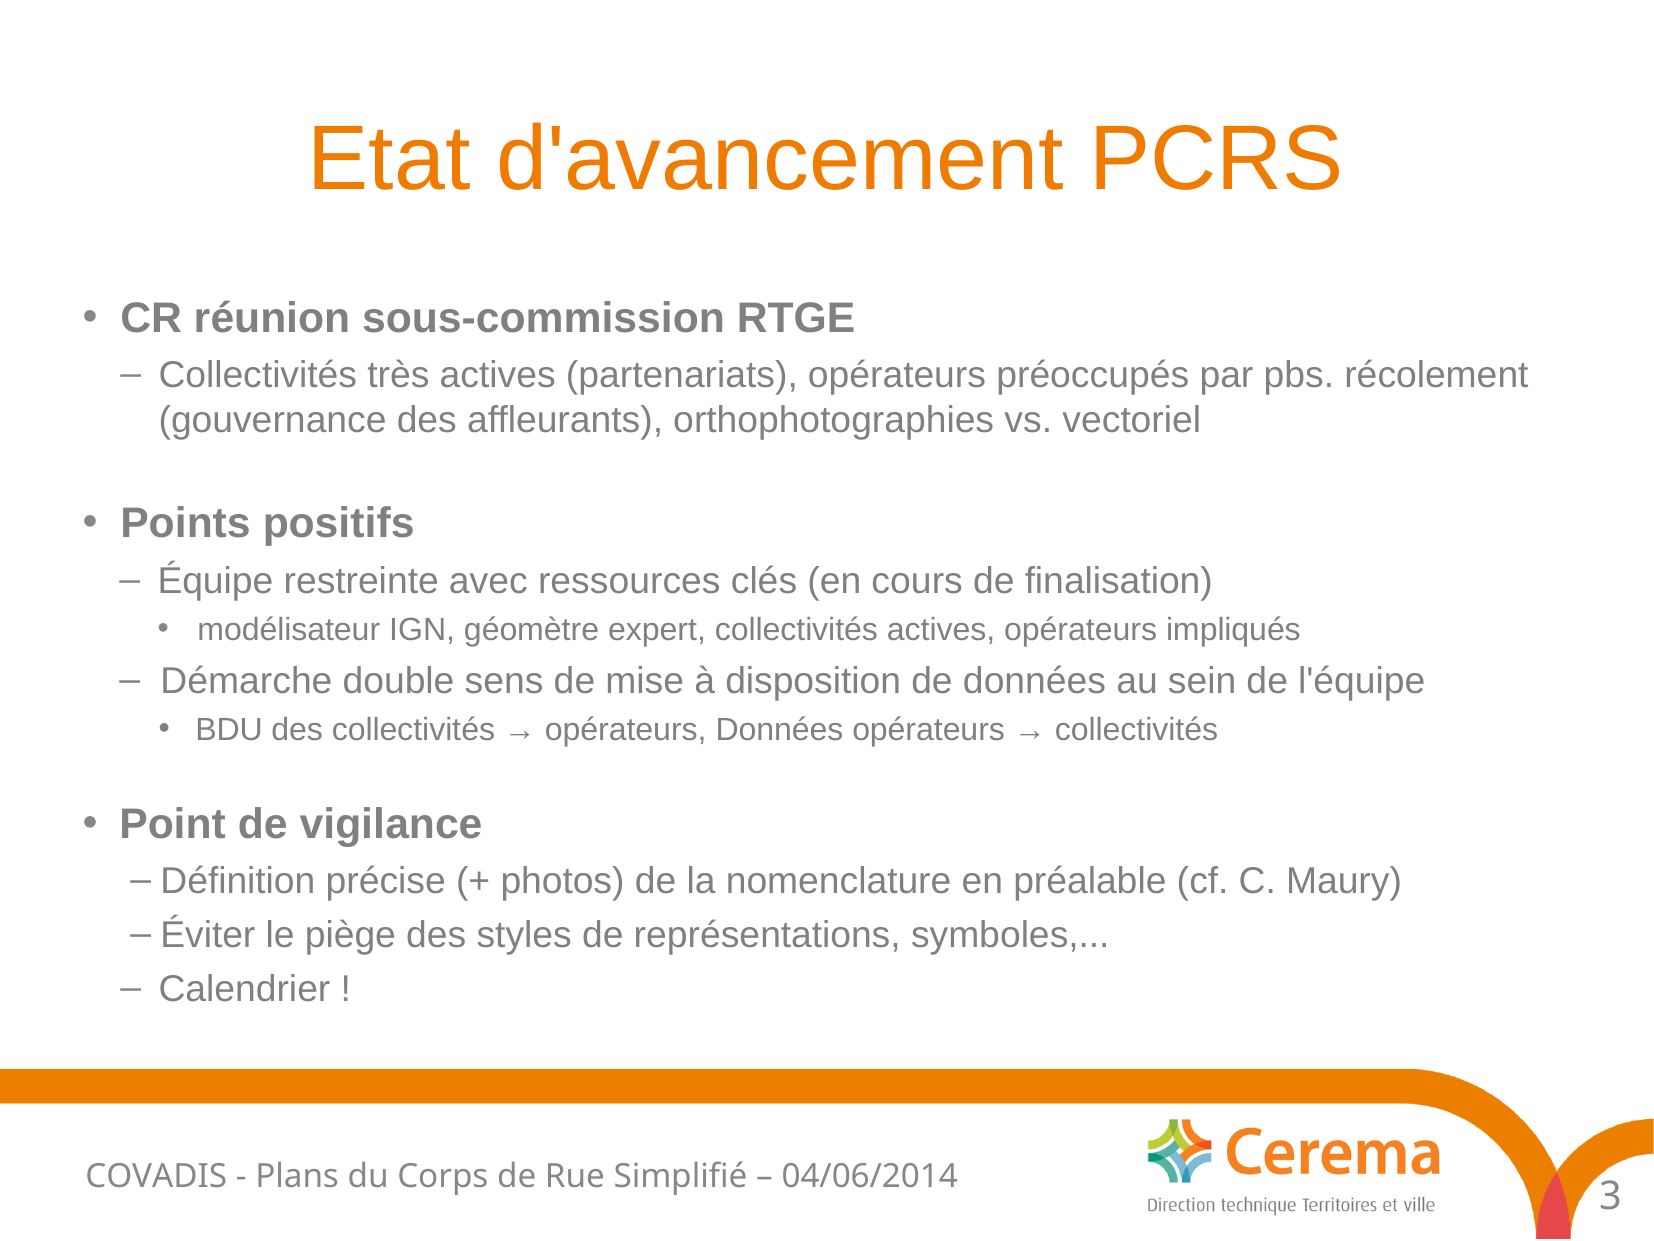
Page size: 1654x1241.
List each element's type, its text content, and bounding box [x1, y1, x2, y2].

list CR réunion sous-commission RTGE Collectivités très actives (partenariats), opérateurs préoccupés par pbs. récolement (gouvernance des affleurants), orthophotographies vs. vectoriel Points positifs Équipe restreinte avec ressources clés (en cours de finalisation) modélisateur IGN, géomètre expert, collectivités actives, opérateurs impliqués Démarche double sens de mise à disposition de données au sein de l'équipe BDU des collectivités → opérateurs, Données opérateurs → collectivités Point de vigilance Définition précise (+ photos) de la nomenclature en préalable (cf. C. Maury) Éviter le piège des styles de représentations, symboles,... Calendrier ! [82, 290, 1538, 1010]
title Etat d'avancement PCRS [82, 49, 1571, 257]
picture [0, 1069, 1654, 1239]
